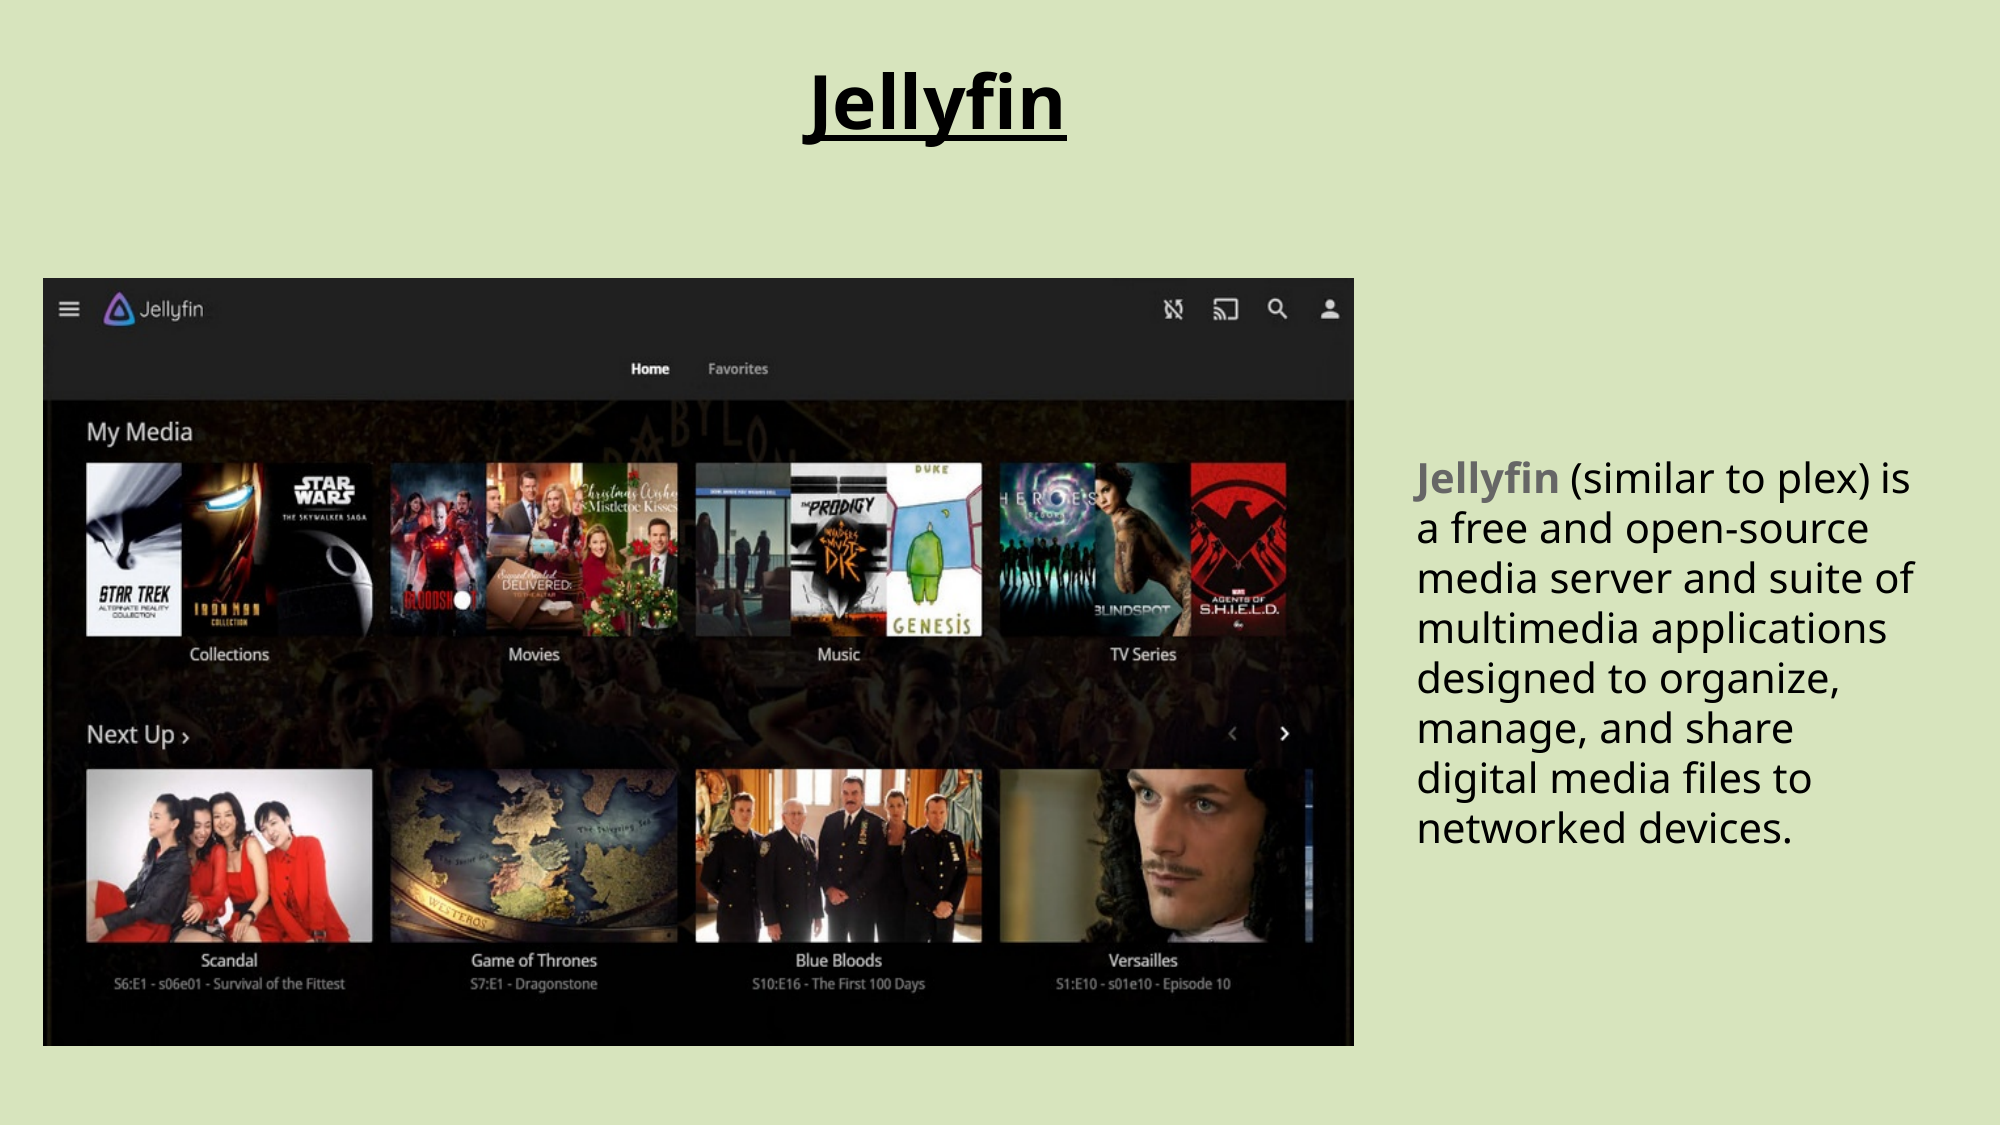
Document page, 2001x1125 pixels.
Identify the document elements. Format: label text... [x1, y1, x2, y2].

text_box Jellyfin [232, 0, 1644, 203]
text_box Jellyfin (similar to plex) is a free and open-source media server and suite of multimedia applications designed to organize, manage, and share digital media files to networked devices. [1401, 444, 1933, 860]
picture [43, 278, 1354, 1046]
